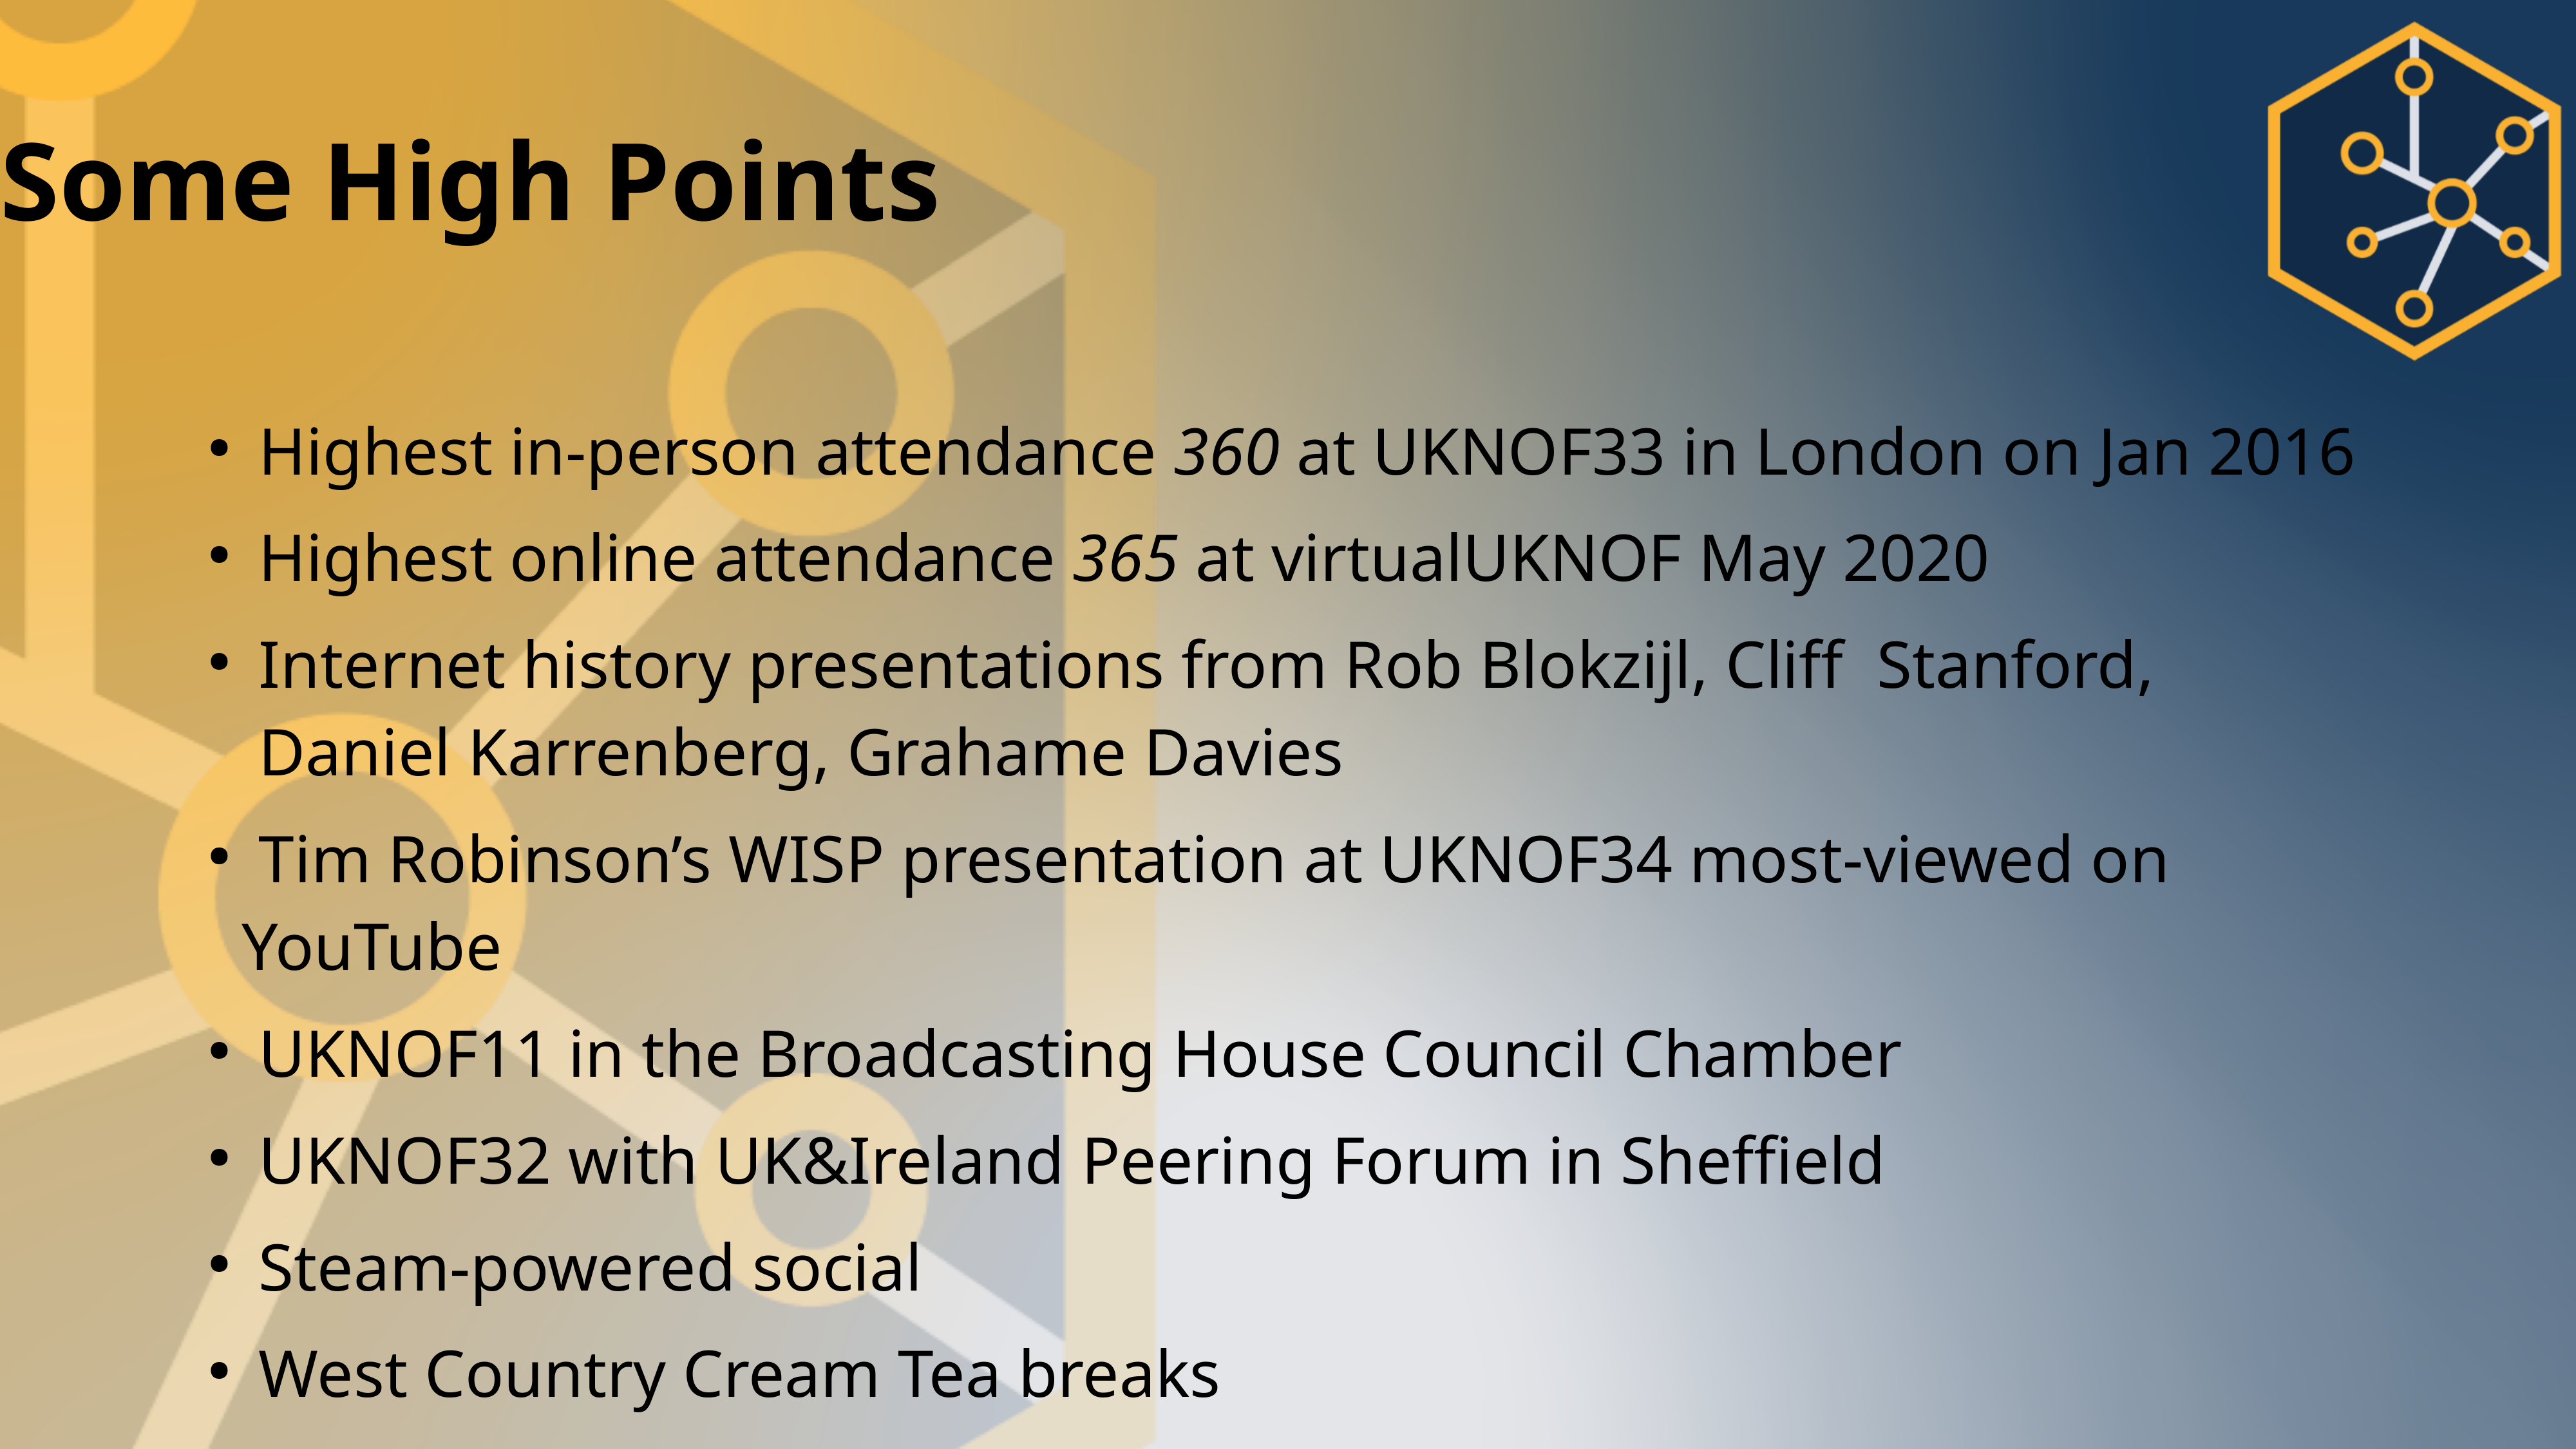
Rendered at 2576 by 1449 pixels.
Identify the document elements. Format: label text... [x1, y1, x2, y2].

picture [0, 0, 2576, 1449]
list Highest in-person attendance 360 at UKNOF33 in London on Jan 2016 Highest online attendance 365 at virtualUKNOF May 2020 Internet history presentations from Rob Blokzijl, Cliff Stanford, Daniel Karrenberg, Grahame Davies Tim Robinson’s WISP presentation at UKNOF34 most-viewed on YouTube UKNOF11 in the Broadcasting House Council Chamber UKNOF32 with UK&Ireland Peering Forum in Sheffield Steam-powered social West Country Cream Tea breaks Many pints and packets, and pints... [196, 405, 2380, 1247]
title Some High Points [0, 57, 1691, 300]
